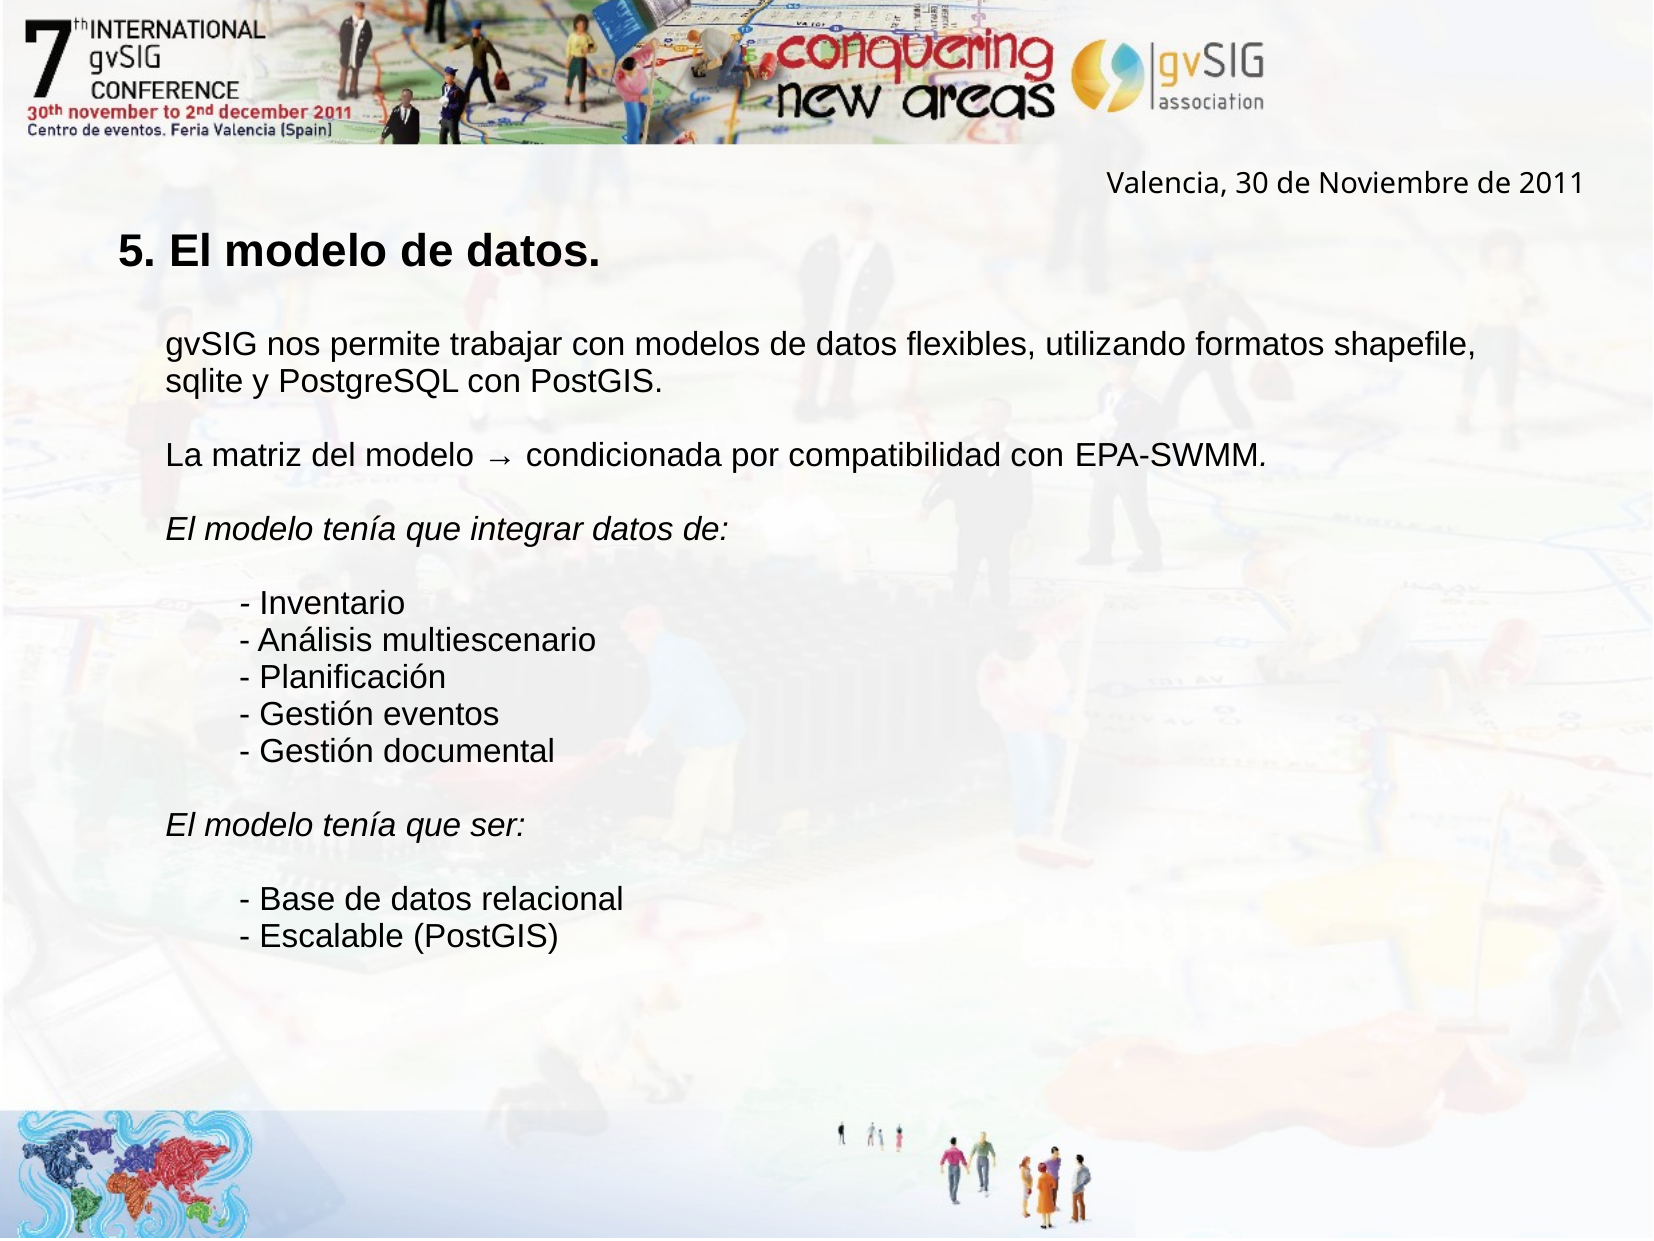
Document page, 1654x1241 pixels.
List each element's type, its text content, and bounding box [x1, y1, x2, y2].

picture [0, 0, 1653, 1238]
text_box gvSIG nos permite trabajar con modelos de datos flexibles, utilizando formatos shapefile, sqlite y PostgreSQL con PostGIS. La matriz del modelo → condicionada por compatibilidad con EPA-SWMM. El modelo tenía que integrar datos de: - Inventario - Análisis multiescenario - Planificación - Gestión eventos - Gestión documental El modelo tenía que ser: - Base de datos relacional - Escalable (PostGIS) [165, 325, 1554, 1066]
title Valencia, 30 de Noviembre de 2011 [1051, 156, 1642, 207]
text_box 5. El modelo de datos. [118, 224, 798, 277]
